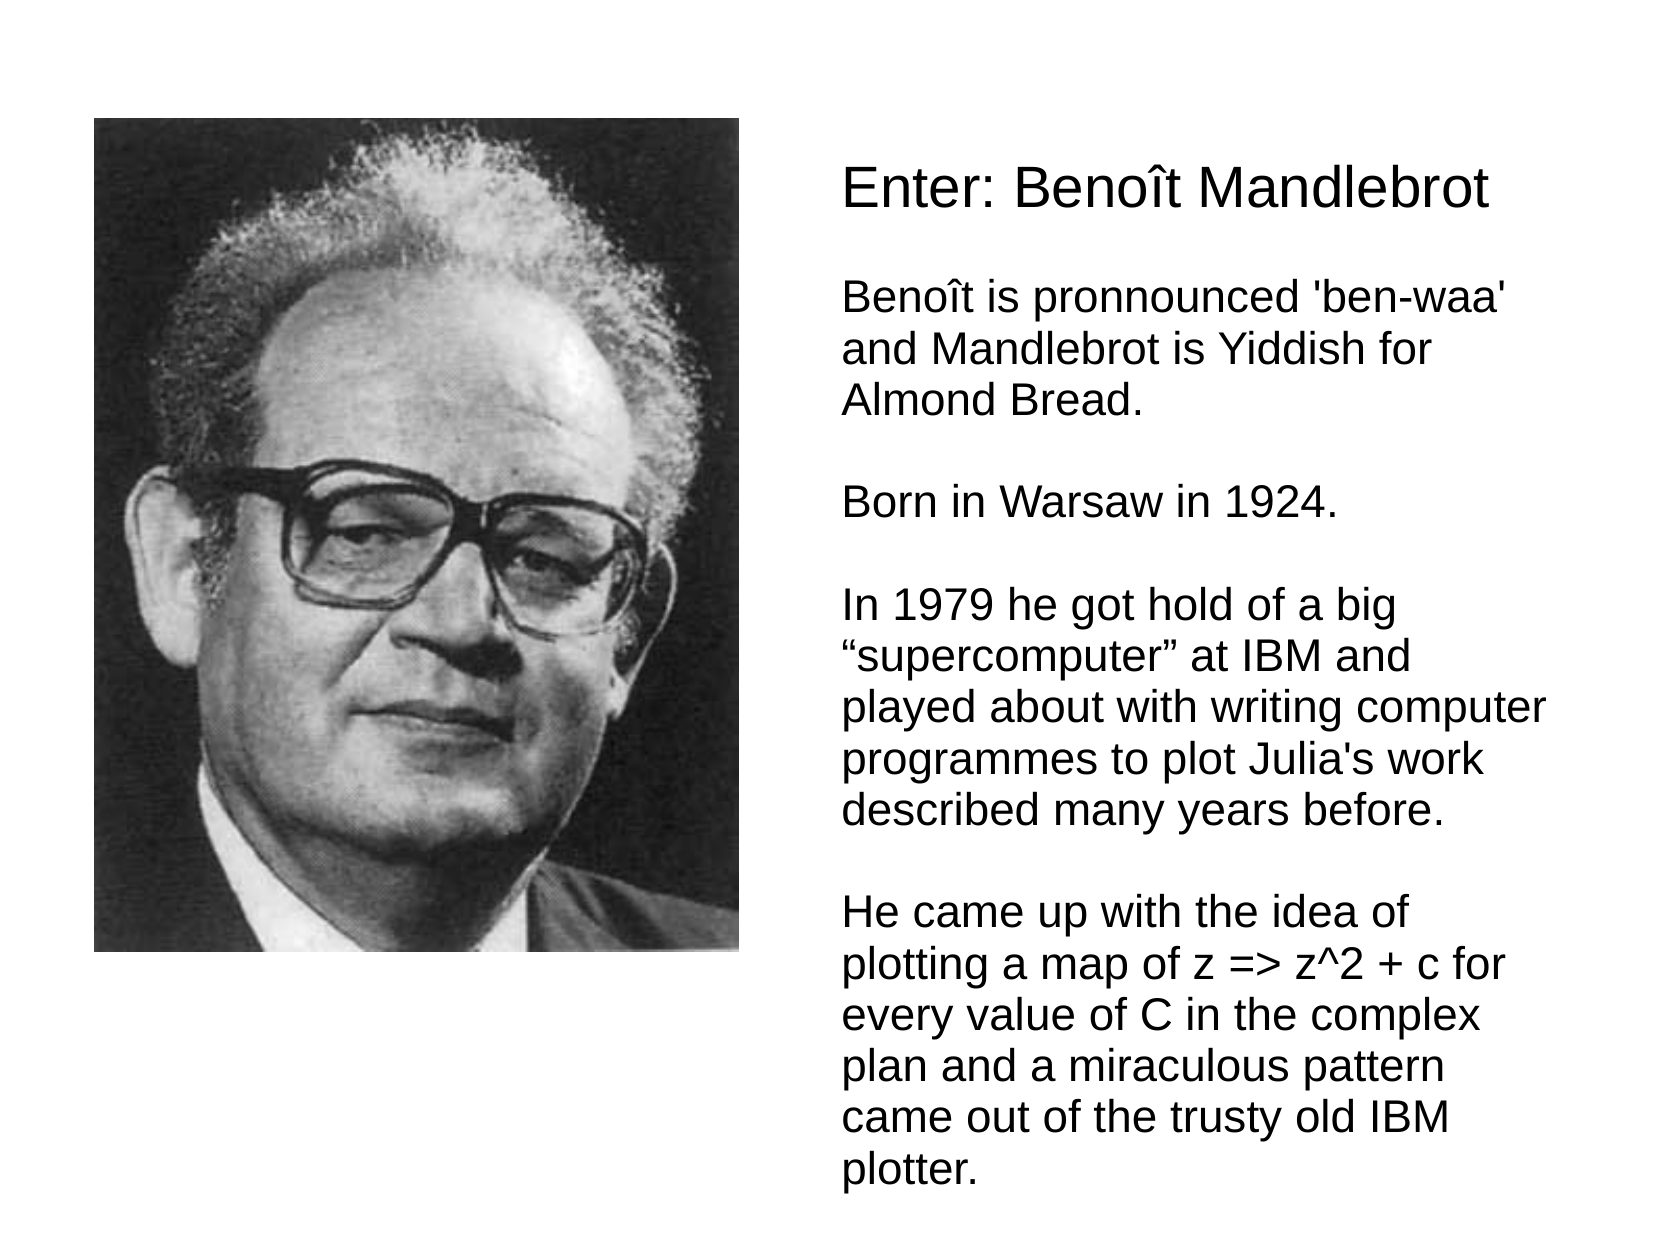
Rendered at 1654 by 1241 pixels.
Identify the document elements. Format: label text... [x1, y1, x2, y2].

picture [94, 118, 739, 952]
text_box Enter: Benoît Mandlebrot Benoît is pronnounced 'ben-waa' and Mandlebrot is Yiddish for Almond Bread. Born in Warsaw in 1924. In 1979 he got hold of a big “supercomputer” at IBM and played about with writing computer programmes to plot Julia's work described many years before. He came up with the idea of plotting a map of z => z^2 + c for every value of C in the complex plan and a miraculous pattern came out of the trusty old IBM plotter. [826, 147, 1565, 1241]
